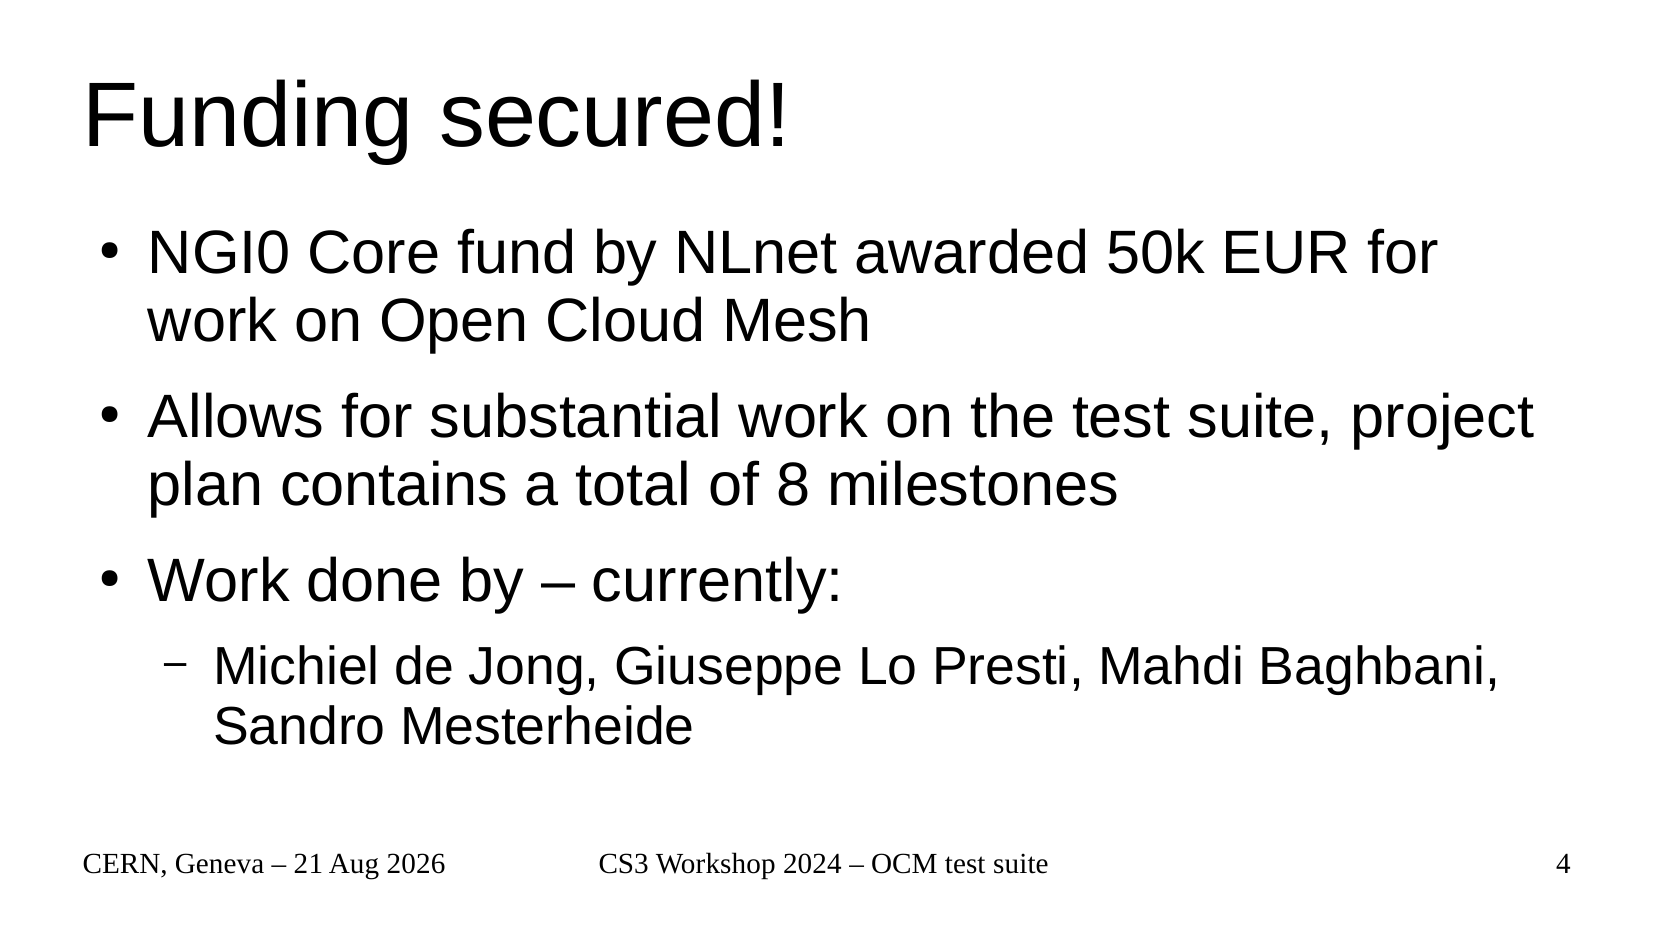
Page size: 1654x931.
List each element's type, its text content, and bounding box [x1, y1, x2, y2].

title Funding secured! [82, 37, 1571, 193]
list NGI0 Core fund by NLnet awarded 50k EUR for work on Open Cloud Mesh Allows for substantial work on the test suite, project plan contains a total of 8 milestones Work done by – currently: Michiel de Jong, Giuseppe Lo Presti, Mahdi Baghbani, Sandro Mesterheide [82, 217, 1571, 758]
